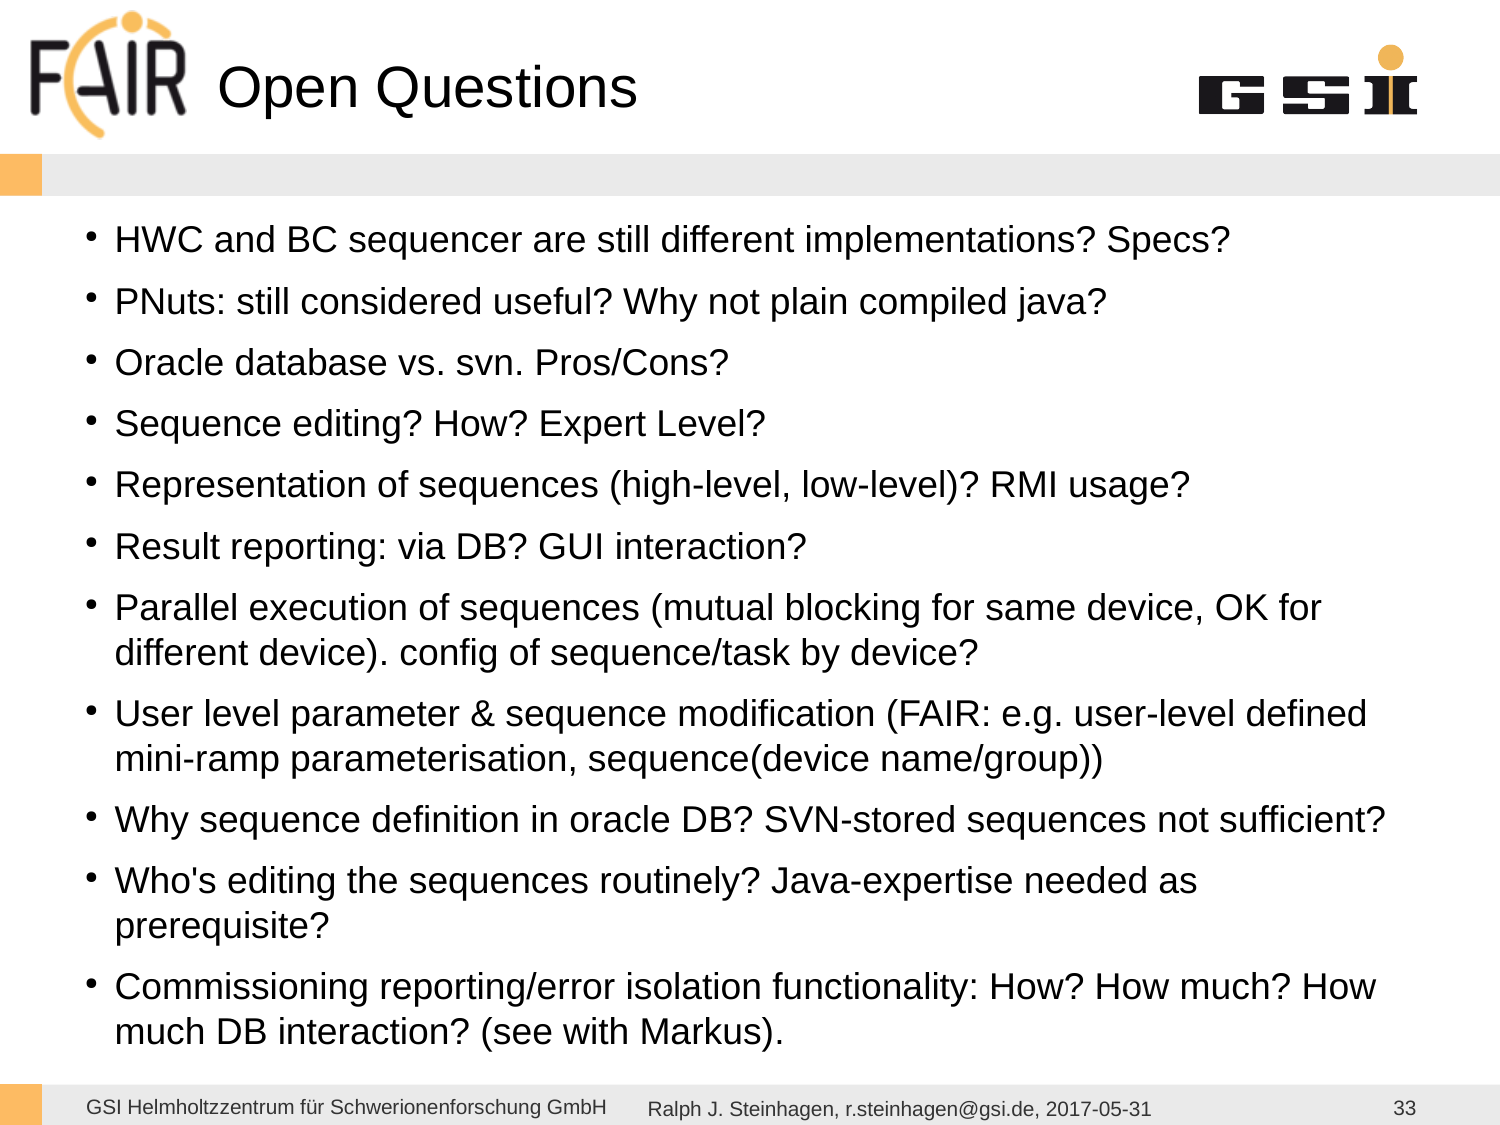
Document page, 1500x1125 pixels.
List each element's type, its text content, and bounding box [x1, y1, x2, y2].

list HWC and BC sequencer are still different implementations? Specs? PNuts: still considered useful? Why not plain compiled java? Oracle database vs. svn. Pros/Cons? Sequence editing? How? Expert Level? Representation of sequences (high-level, low-level)? RMI usage? Result reporting: via DB? GUI interaction? Parallel execution of sequences (mutual blocking for same device, OK for different device). config of sequence/task by device? User level parameter & sequence modification (FAIR: e.g. user-level defined mini-ramp parameterisation, sequence(device name/group)) Why sequence definition in oracle DB? SVN-stored sequences not sufficient? Who's editing the sequences routinely? Java-expertise needed as prerequisite? Commissioning reporting/error isolation functionality: How? How much? How much DB interaction? (see with Markus). [75, 215, 1425, 1055]
picture [30, 9, 187, 141]
picture [1197, 42, 1419, 117]
title Open Questions [217, 20, 1180, 147]
